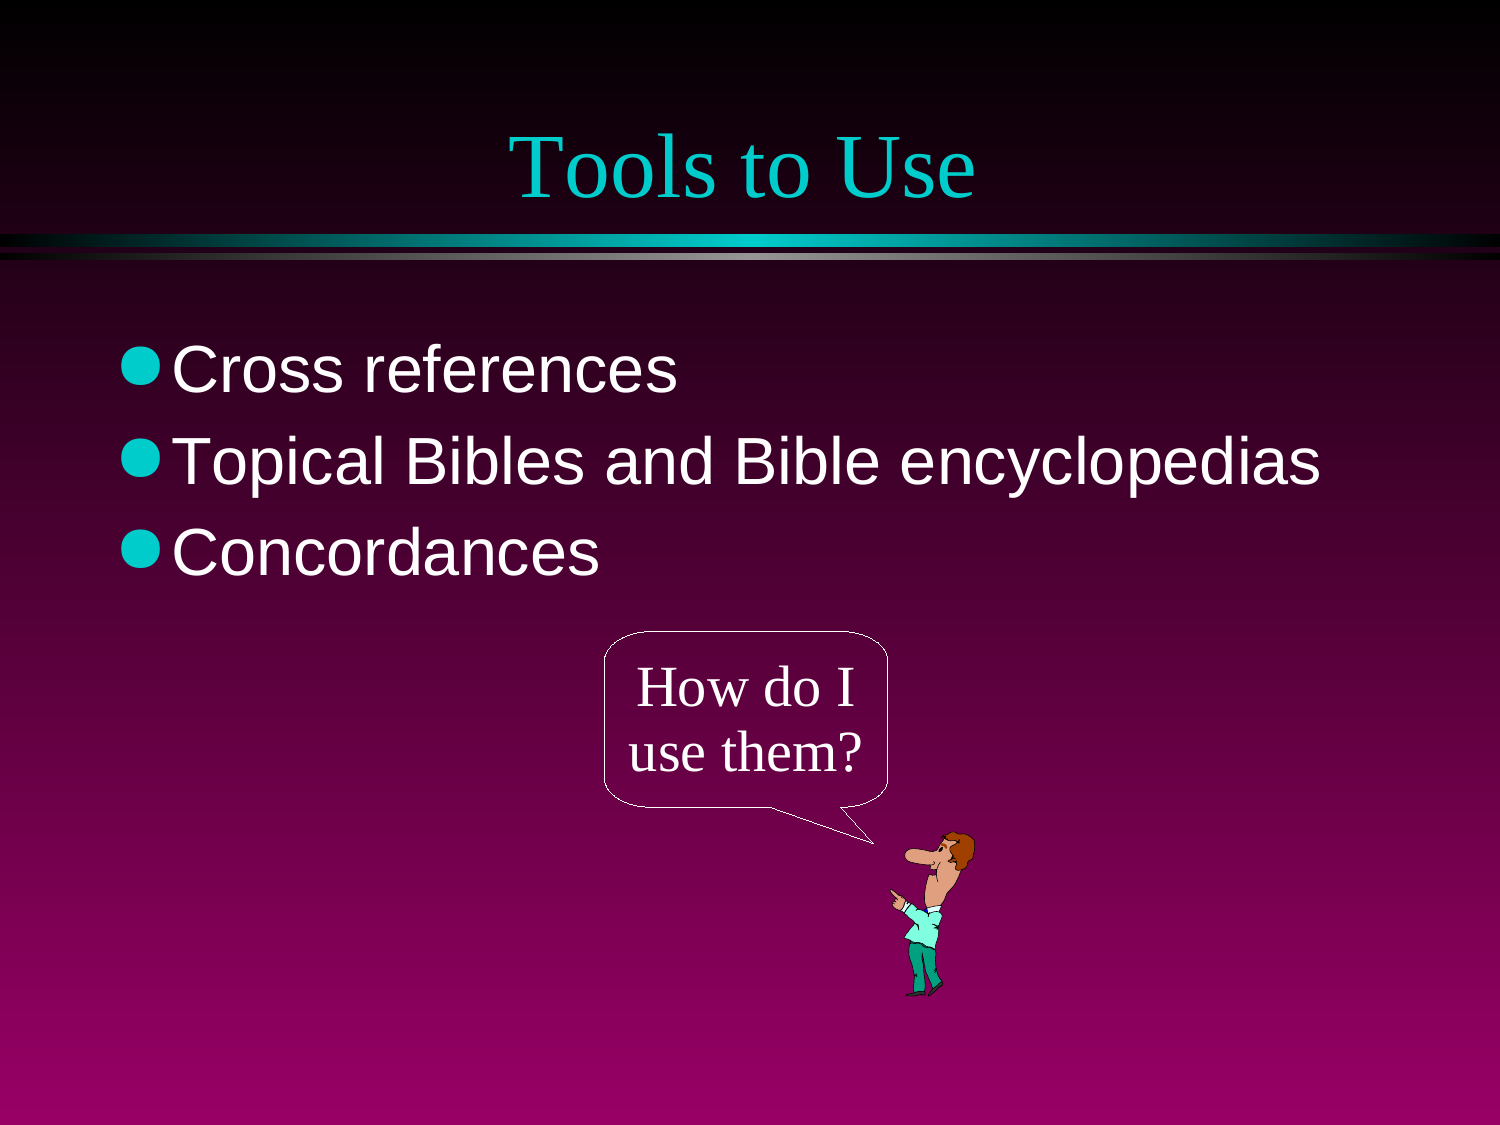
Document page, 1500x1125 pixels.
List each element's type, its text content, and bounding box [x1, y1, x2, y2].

title Tools to Use [99, 37, 1388, 225]
text_box How do I use them? [604, 631, 888, 844]
chart [889, 831, 976, 997]
list Cross references Topical Bibles and Bible encyclopedias Concordances [99, 324, 1388, 1001]
